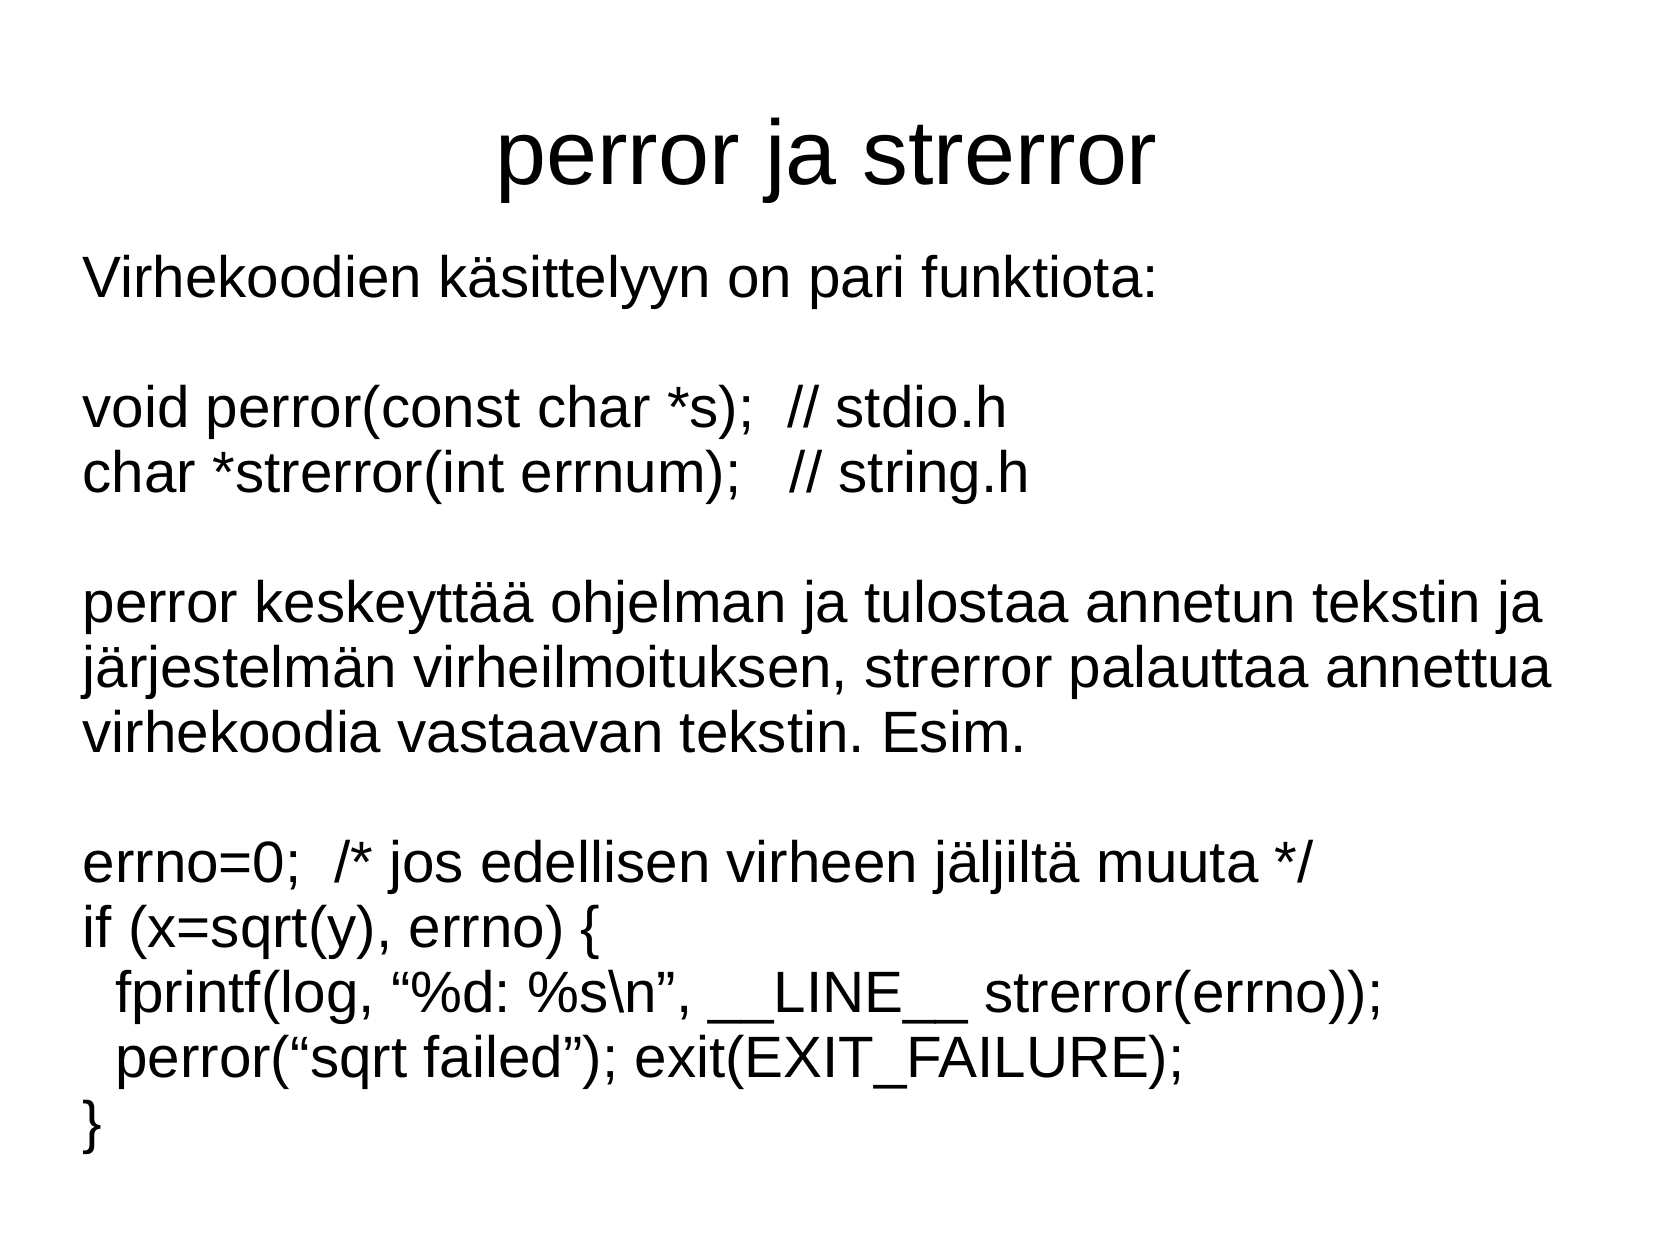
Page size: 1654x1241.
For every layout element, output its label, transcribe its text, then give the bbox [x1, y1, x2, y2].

subtitle Virhekoodien käsittelyyn on pari funktiota: void perror(const char *s); // stdio.h char *strerror(int errnum); // string.h perror keskeyttää ohjelman ja tulostaa annetun tekstin ja järjestelmän virheilmoituksen, strerror palauttaa annettua virhekoodia vastaavan tekstin. Esim. errno=0; /* jos edellisen virheen jäljiltä muuta */ if (x=sqrt(y), errno) { fprintf(log, “%d: %s\n”, __LINE__ strerror(errno)); perror(“sqrt failed”); exit(EXIT_FAILURE); } [82, 244, 1571, 1155]
title perror ja strerror [82, 56, 1571, 244]
